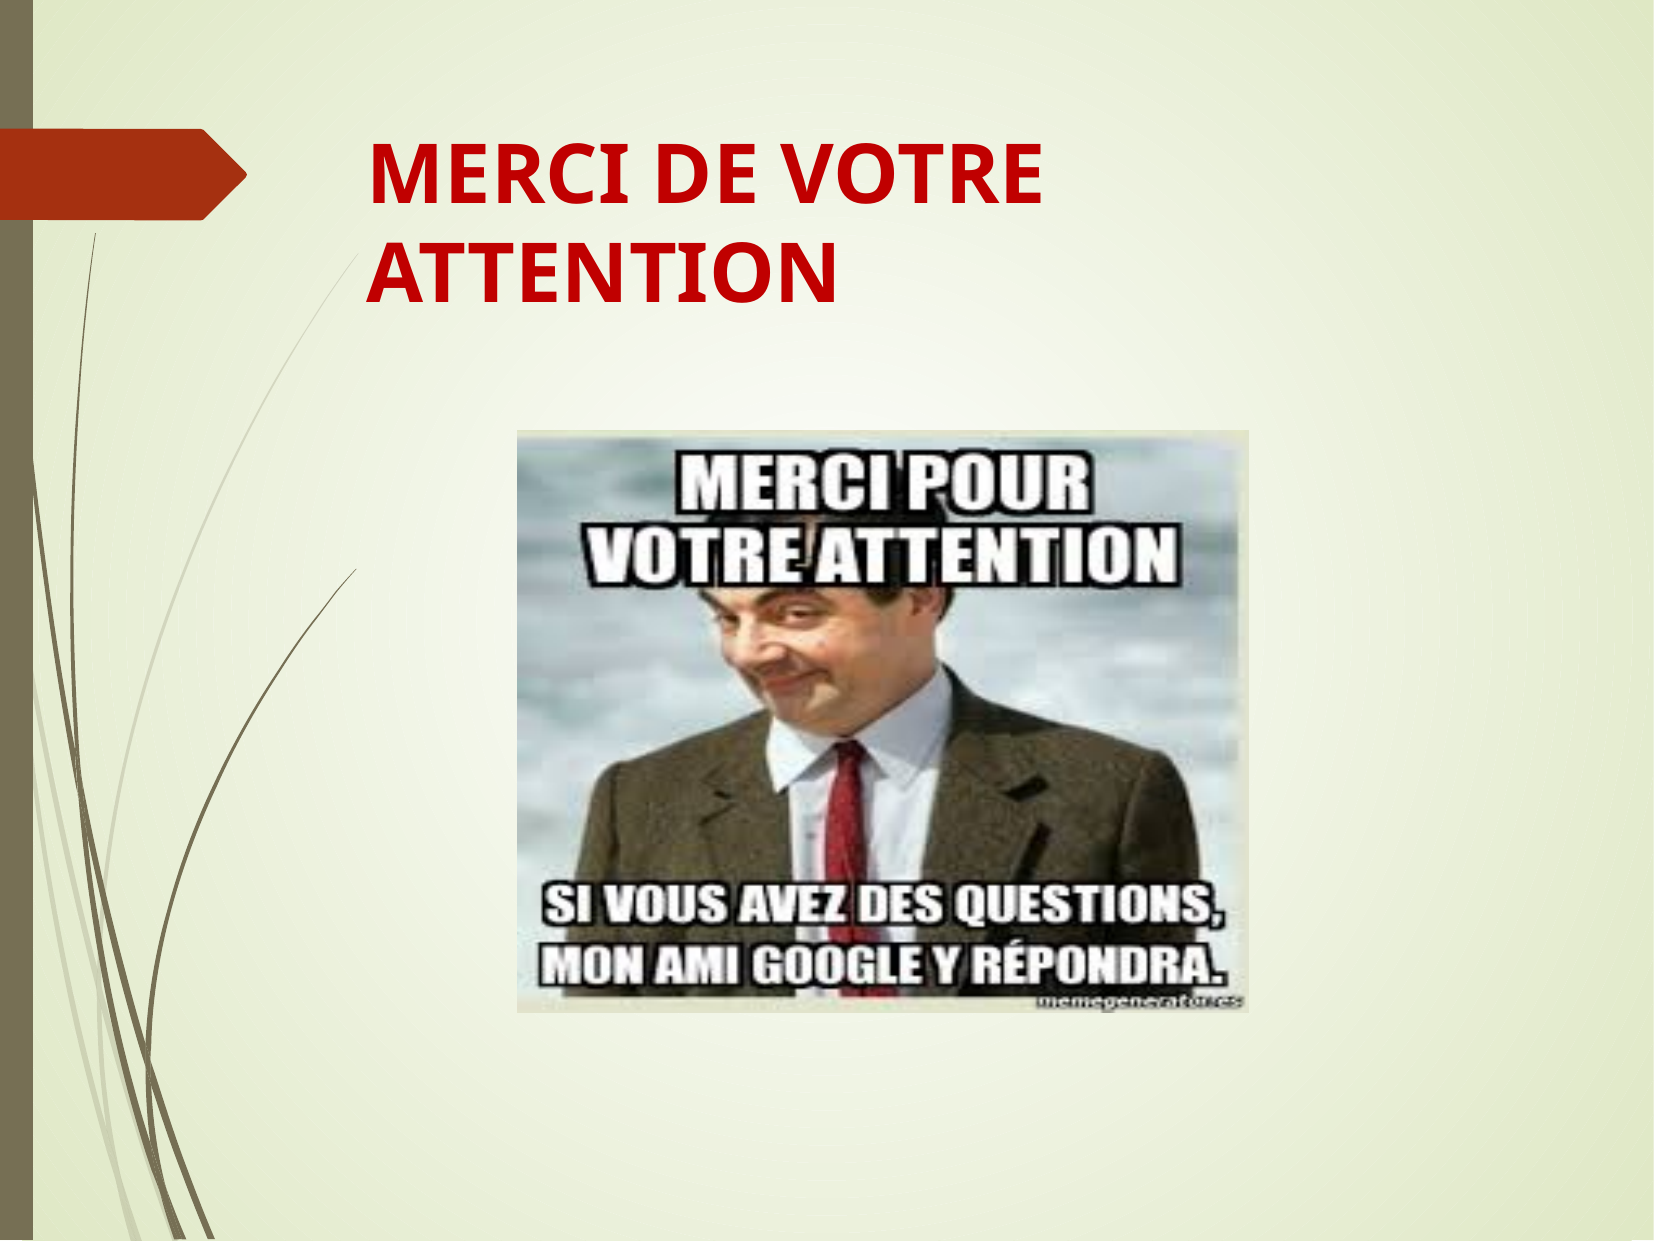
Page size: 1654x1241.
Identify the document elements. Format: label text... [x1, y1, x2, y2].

title MERCI DE VOTRE ATTENTION [351, 112, 1544, 345]
picture [517, 431, 1249, 1013]
